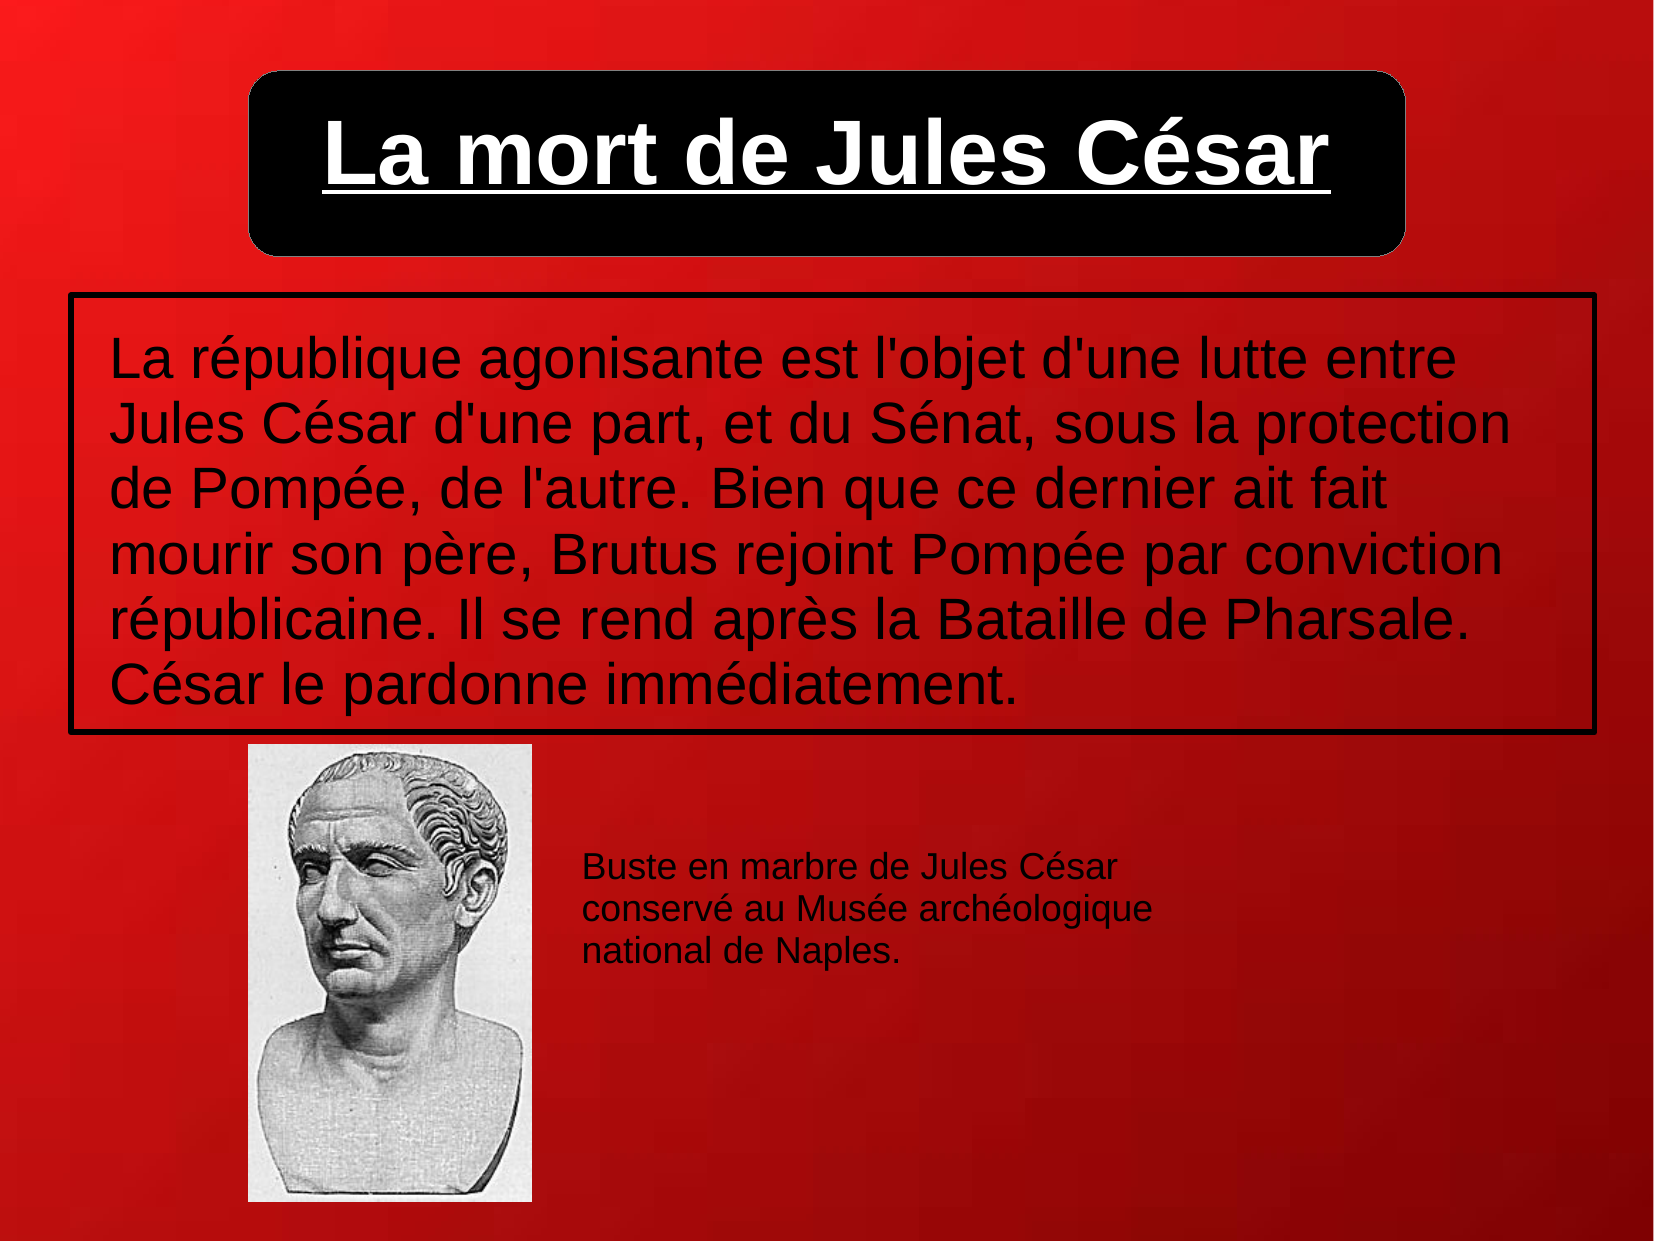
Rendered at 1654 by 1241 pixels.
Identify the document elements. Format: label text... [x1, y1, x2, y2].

text_box Buste en marbre de Jules César conservé au Musée archéologique national de Naples. [566, 838, 1182, 980]
text_box La république agonisante est l'objet d'une lutte entre Jules César d'une part, et du Sénat, sous la protection de Pompée, de l'autre. Bien que ce dernier ait fait mourir son père, Brutus rejoint Pompée par conviction républicaine. Il se rend après la Bataille de Pharsale. César le pardonne immédiatement. [94, 318, 1571, 729]
picture [0, 0, 1654, 1241]
title La mort de Jules César [82, 49, 1571, 257]
text_box La république agonisante est l'objet d'une lutte entre Jules César d'une part, et du Sénat, sous la protection de Pompée, de l'autre. Bien que ce dernier ait fait mourir son père, Brutus rejoint Pompée par conviction républicaine. Il se rend après la Bataille de Pharsale. César le pardonne immédiatement. [94, 735, 1571, 807]
